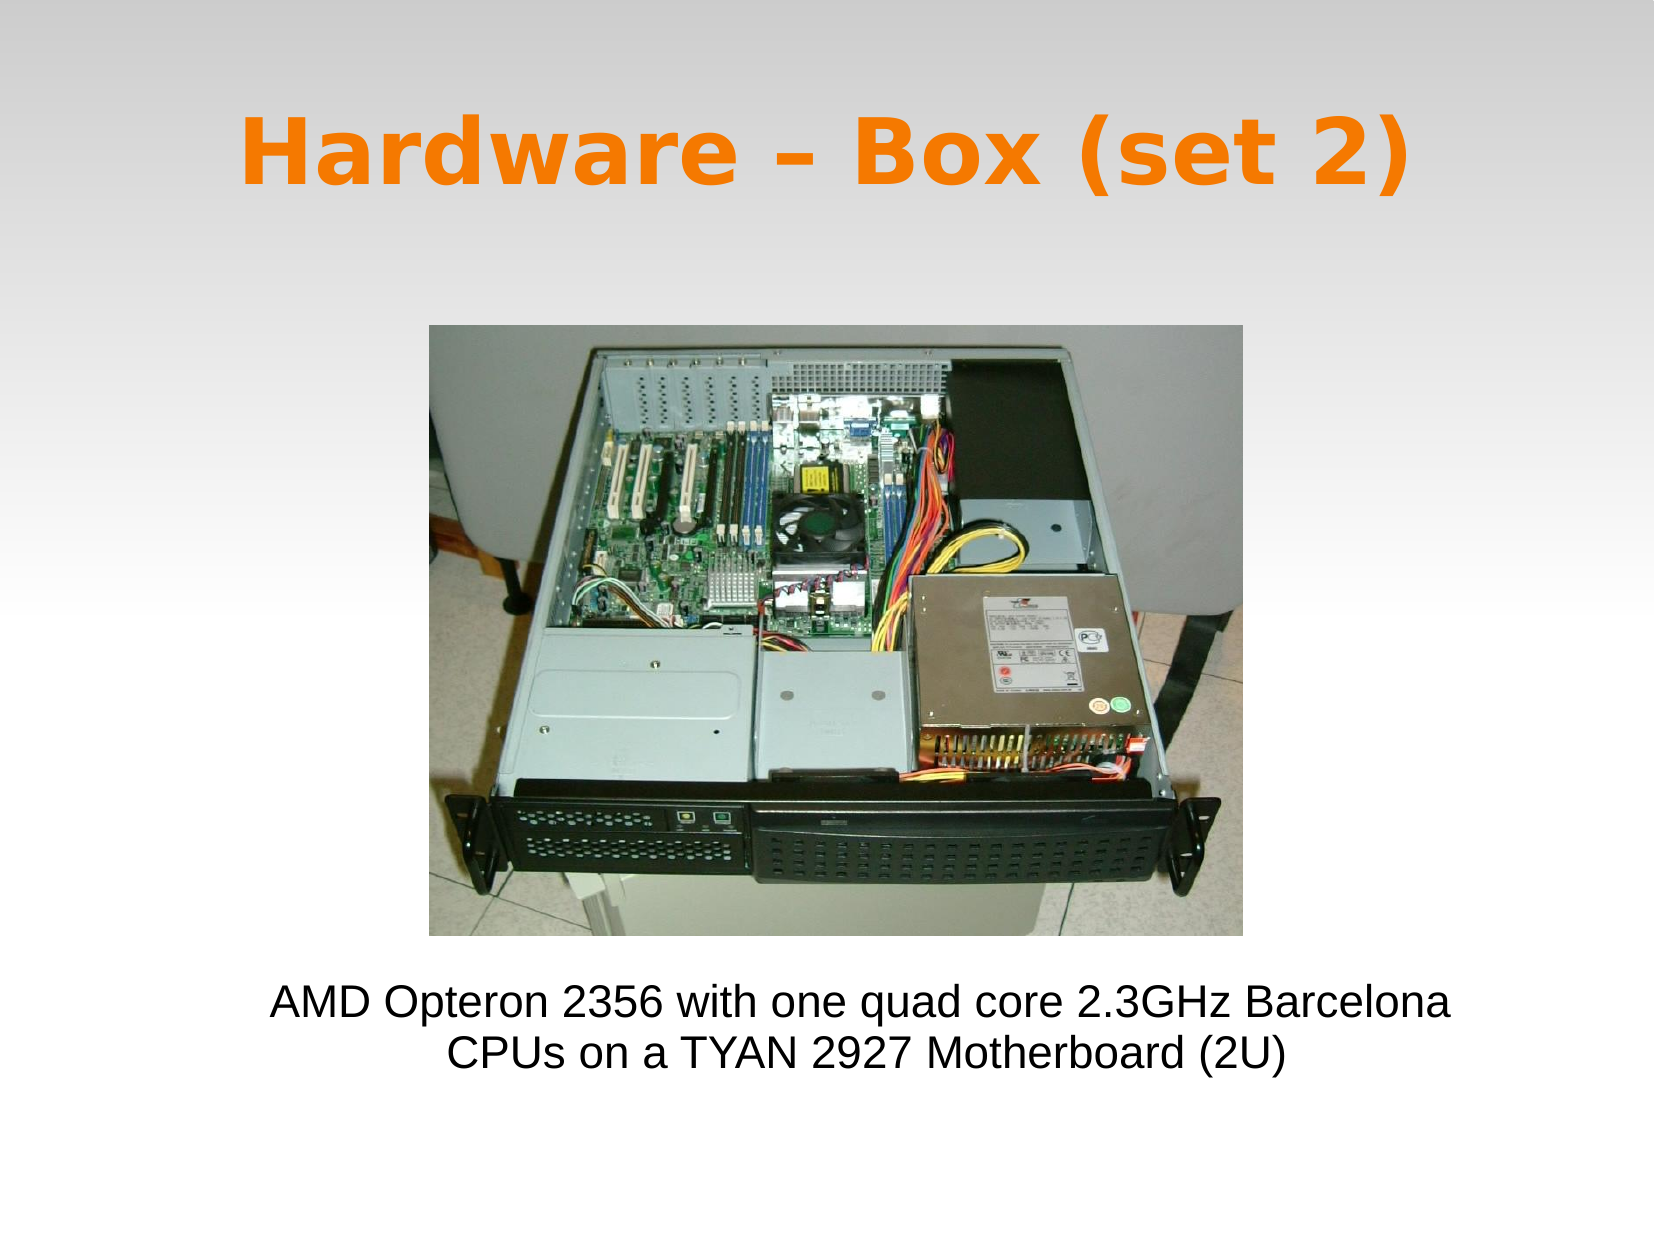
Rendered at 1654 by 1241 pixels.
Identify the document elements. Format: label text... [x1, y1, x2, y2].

title Hardware – Box (set 2) [82, 49, 1571, 257]
picture [429, 325, 1243, 936]
text_box AMD Opteron 2356 with one quad core 2.3GHz Barcelona CPUs on a TYAN 2927 Motherboard (2U) [183, 968, 1532, 1098]
